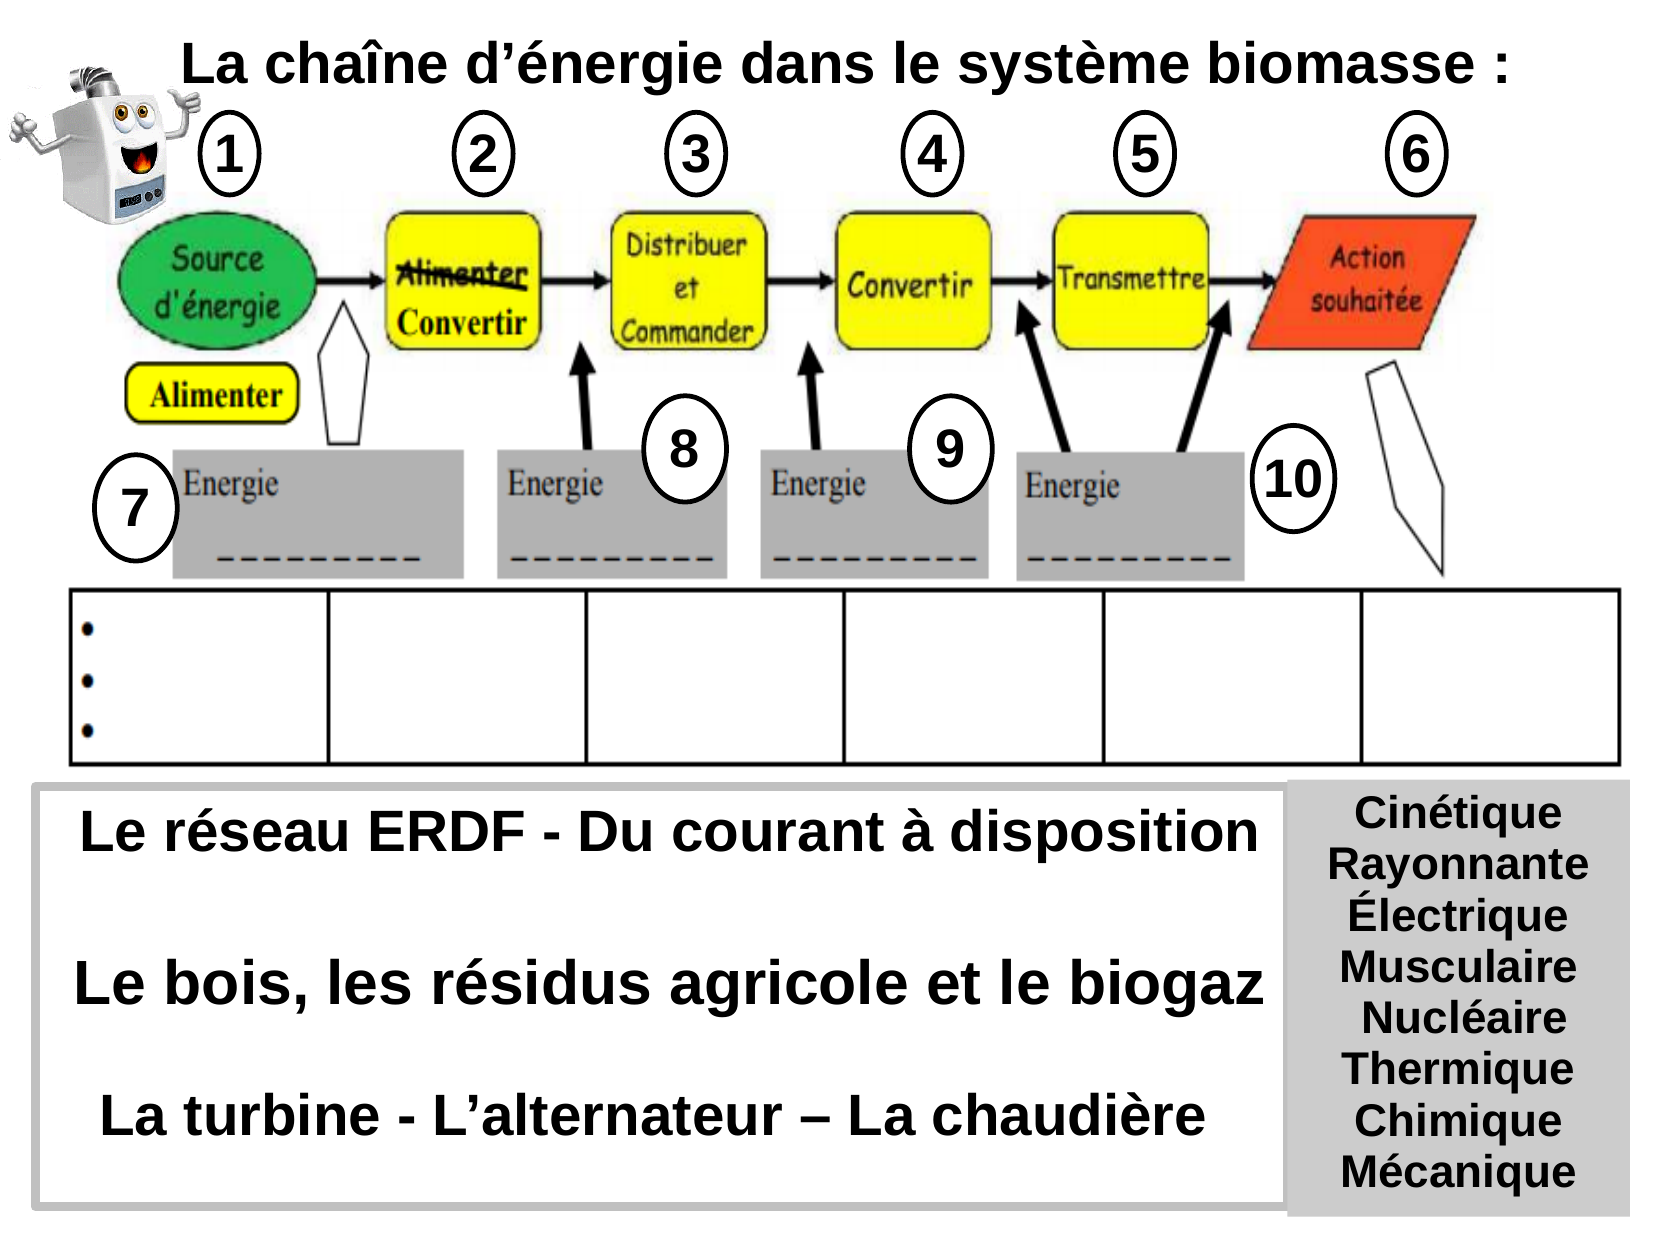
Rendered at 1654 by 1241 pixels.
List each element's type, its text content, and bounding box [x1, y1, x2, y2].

text_box 9 [909, 395, 993, 503]
text_box La chaîne d’énergie dans le système biomasse : [165, 23, 1548, 107]
text_box 4 [902, 112, 963, 196]
text_box 2 [454, 112, 514, 196]
text_box 7 [94, 454, 178, 562]
text_box Cinétique Rayonnante Électrique Musculaire Nucléaire Thermique Chimique Mécanique [1287, 779, 1630, 1217]
text_box Le réseau ERDF - Du courant à disposition Le bois, les résidus agricole et le biogaz La turbine - L’alternateur – La chaudière [35, 786, 1287, 1207]
text_box 6 [1387, 112, 1447, 196]
text_box 1 [201, 112, 260, 195]
text_box 3 [666, 112, 726, 196]
picture [0, 66, 1629, 774]
text_box 10 [1252, 425, 1335, 532]
text_box 5 [1115, 112, 1175, 196]
text_box 8 [643, 395, 727, 503]
